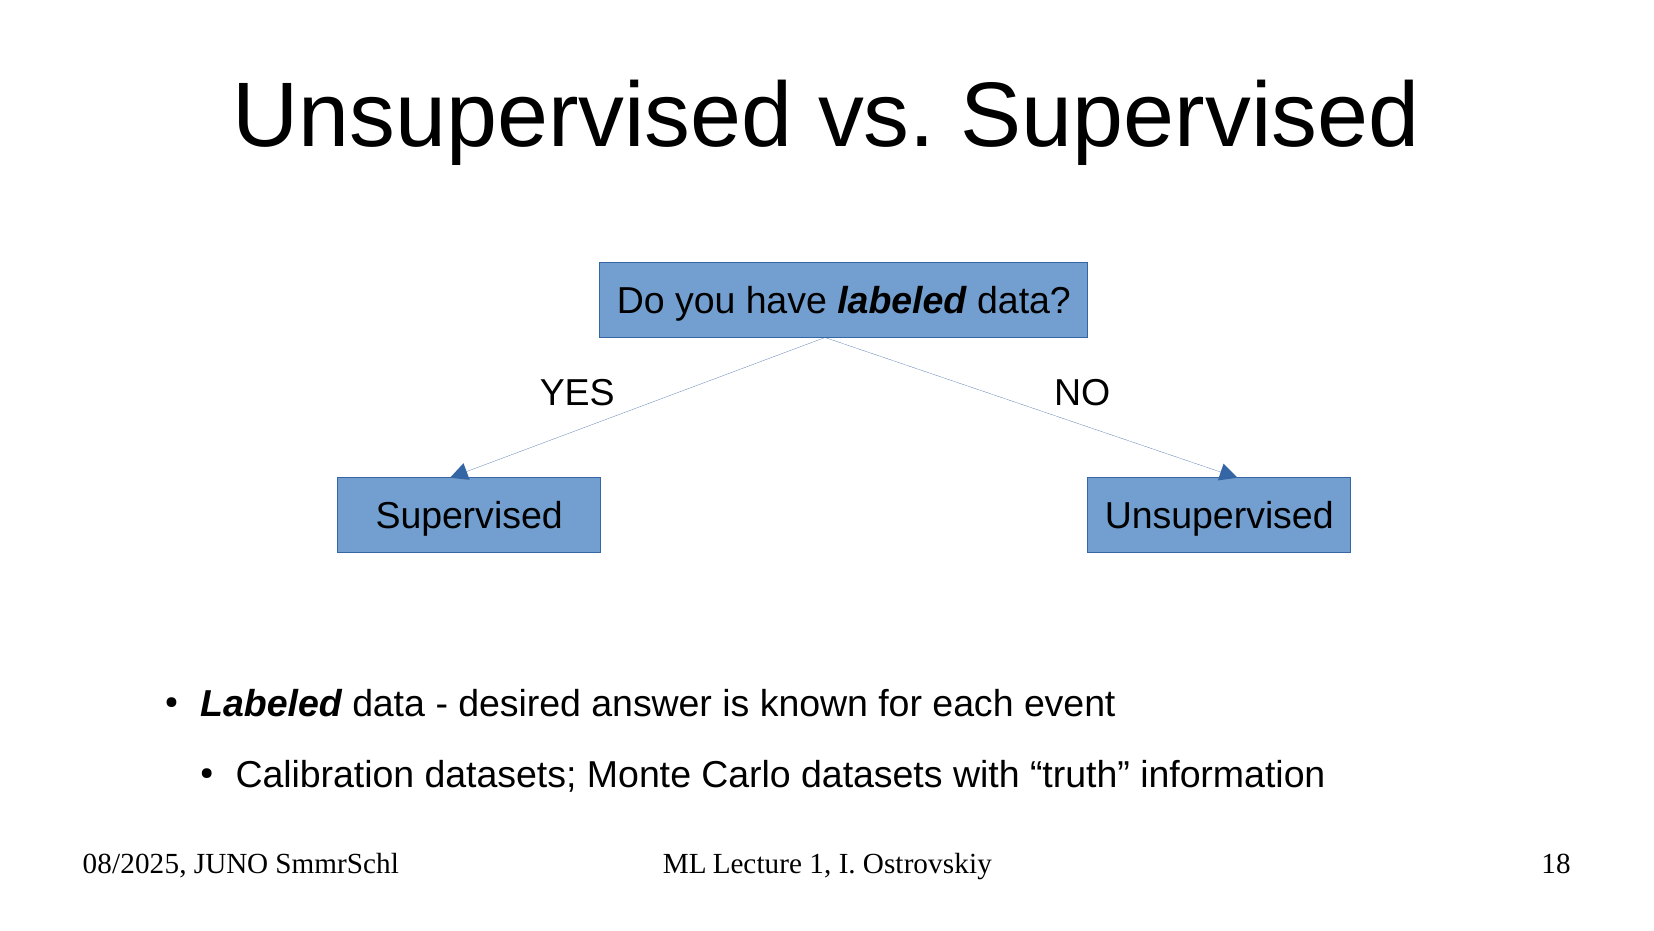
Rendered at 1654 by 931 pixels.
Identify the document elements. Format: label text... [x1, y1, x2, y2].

text_box Supervised [337, 477, 601, 553]
text_box YES NO [525, 363, 1124, 421]
text_box Unsupervised [1087, 477, 1351, 553]
title Unsupervised vs. Supervised [82, 37, 1571, 193]
text_box Do you have labeled data? [599, 262, 1088, 338]
text_box Labeled data - desired answer is known for each event Calibration datasets; Monte Carlo datasets with “truth” information [150, 675, 1343, 804]
